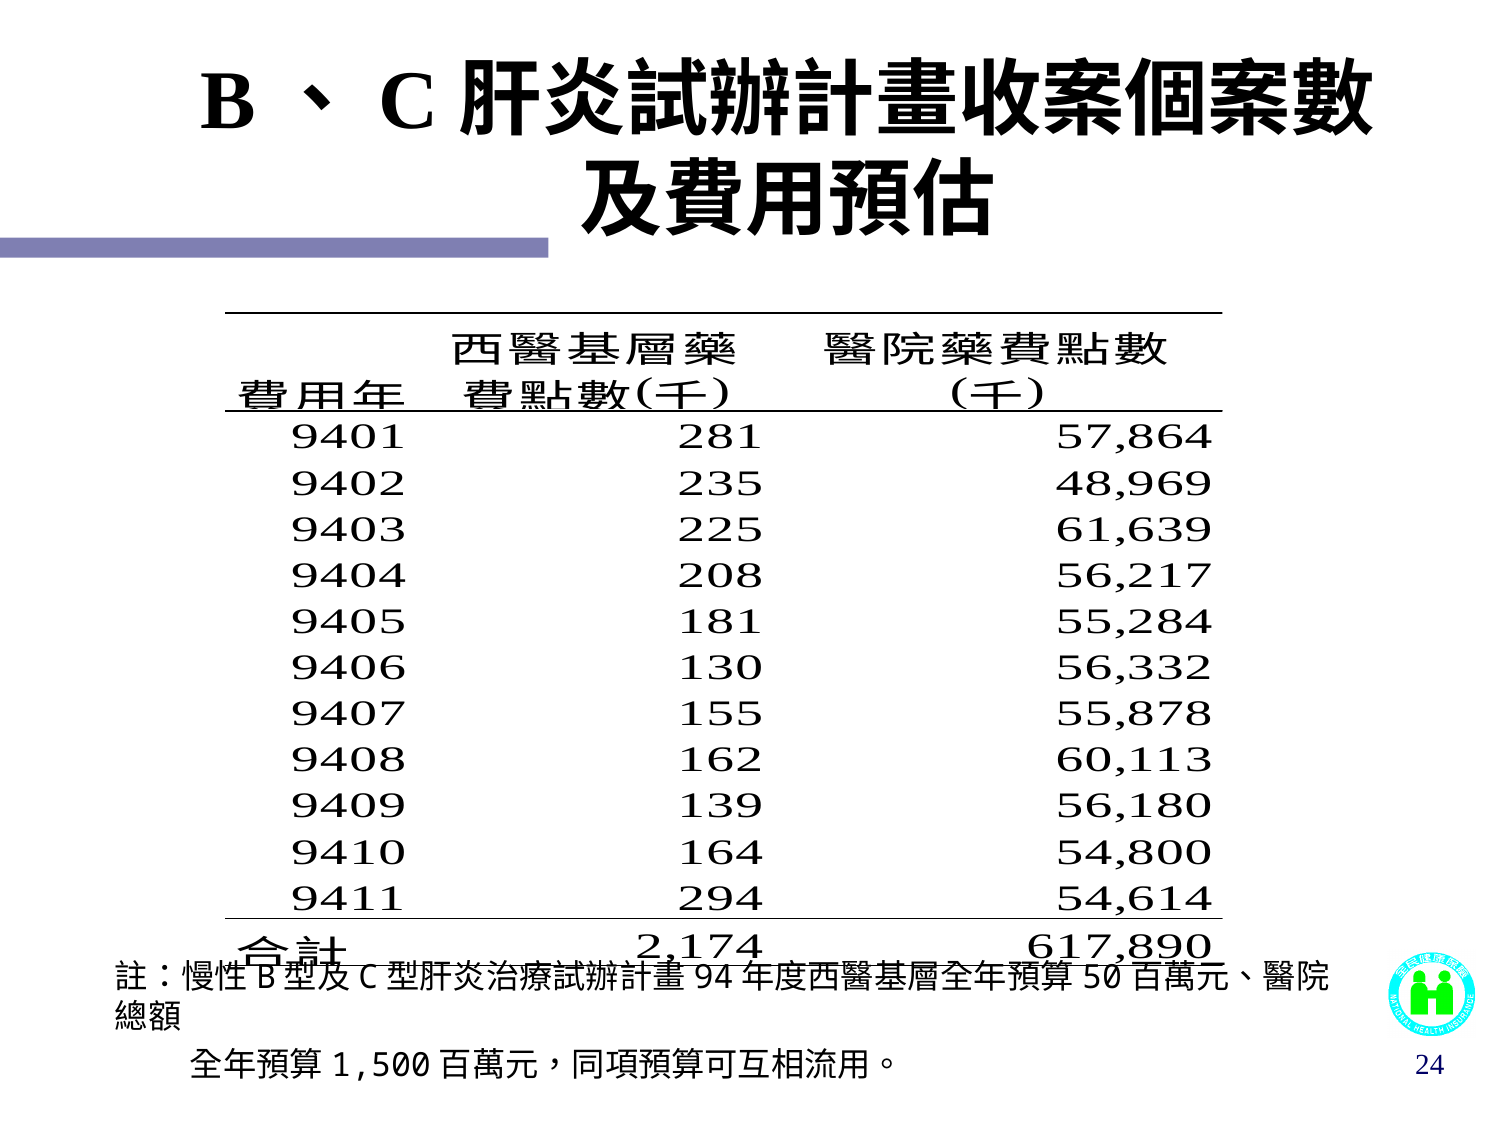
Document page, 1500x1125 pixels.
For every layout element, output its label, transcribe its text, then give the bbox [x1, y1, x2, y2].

chart [225, 312, 1225, 968]
text_box 註：慢性B型及C型肝炎治療試辦計畫94年度西醫基層全年預算50百萬元、醫院總額 全年預算1,500百萬元，同項預算可互相流用。 [99, 987, 1351, 1091]
title B、C肝炎試辦計畫收案個案數 及費用預估 [150, 37, 1426, 225]
text_box [1400, 1037, 1476, 1125]
